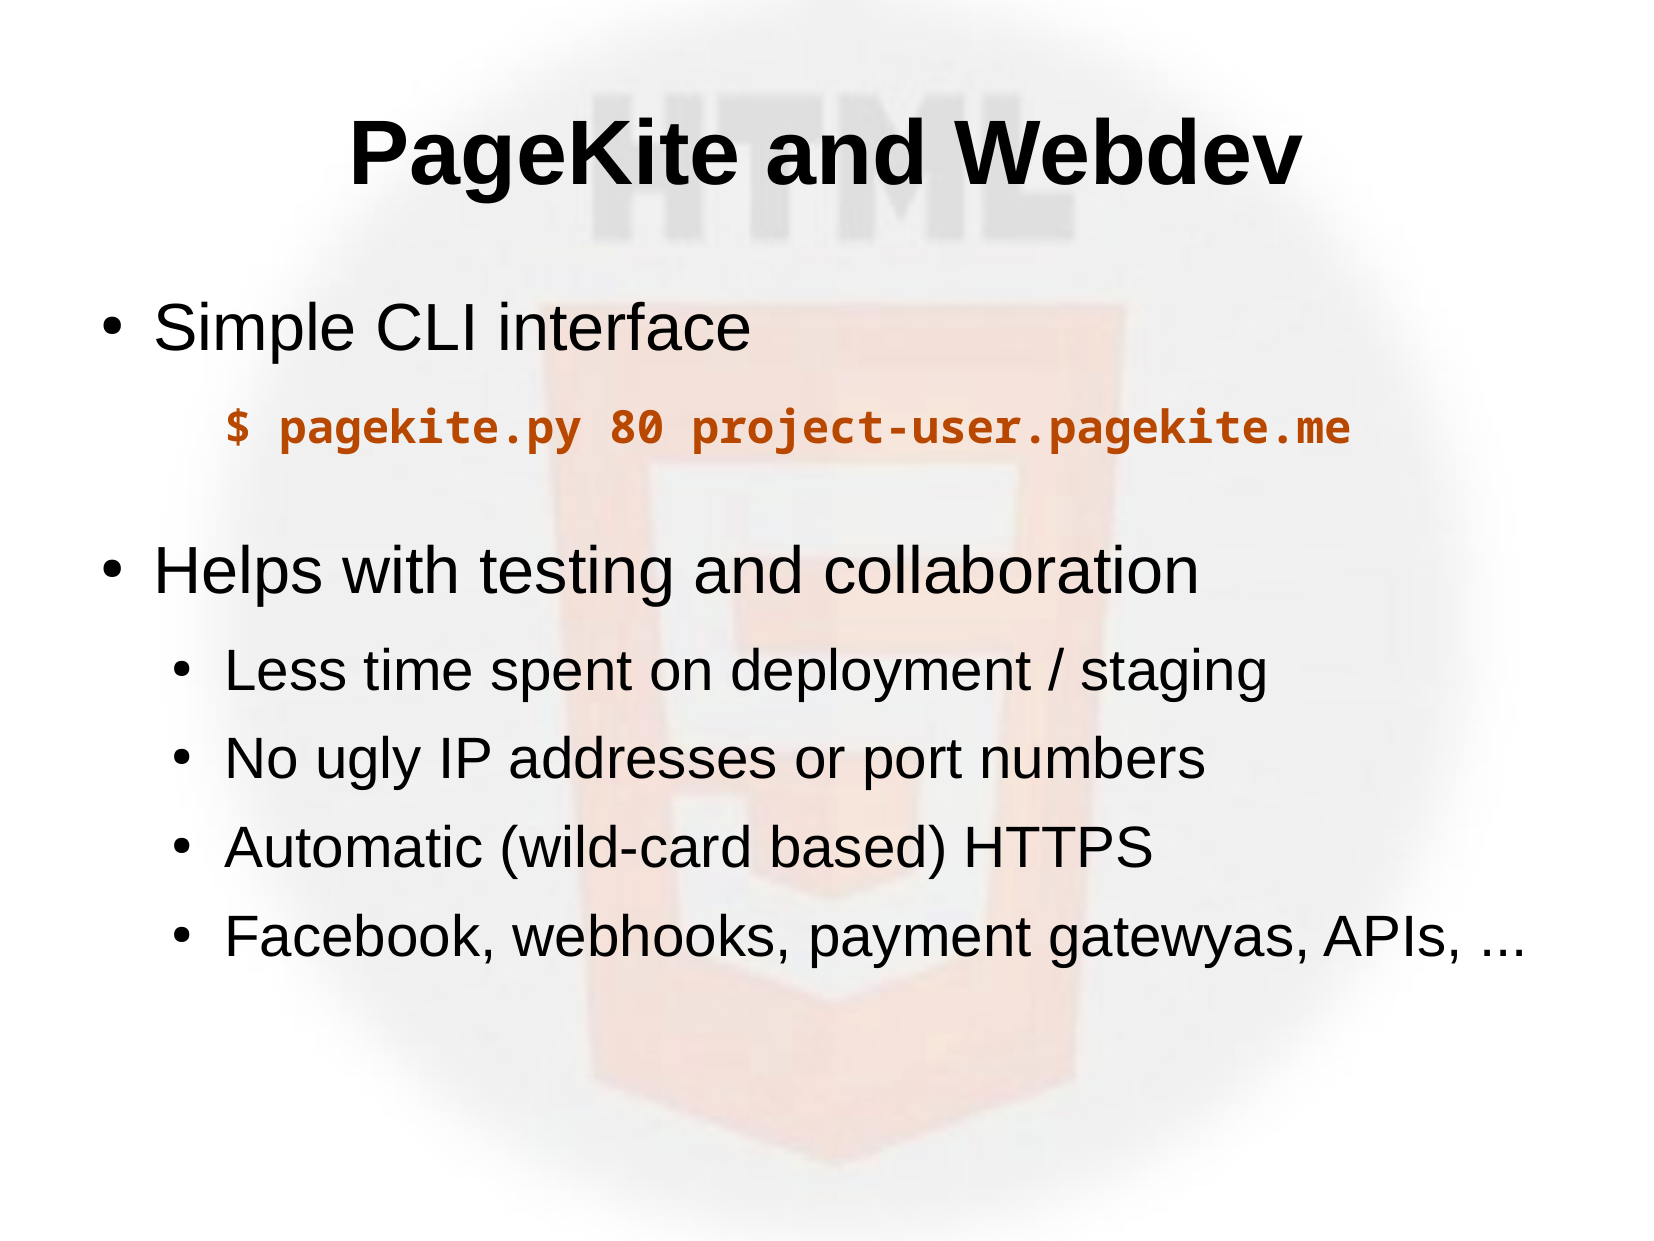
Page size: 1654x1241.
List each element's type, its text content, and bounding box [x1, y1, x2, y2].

list Simple CLI interface $ pagekite.py 80 project-user.pagekite.me Helps with testing and collaboration Less time spent on deployment / staging No ugly IP addresses or port numbers Automatic (wild-card based) HTTPS Facebook, webhooks, payment gatewyas, APIs, ... [82, 290, 1571, 1109]
title PageKite and Webdev [82, 49, 1571, 257]
picture [0, 0, 1654, 1241]
